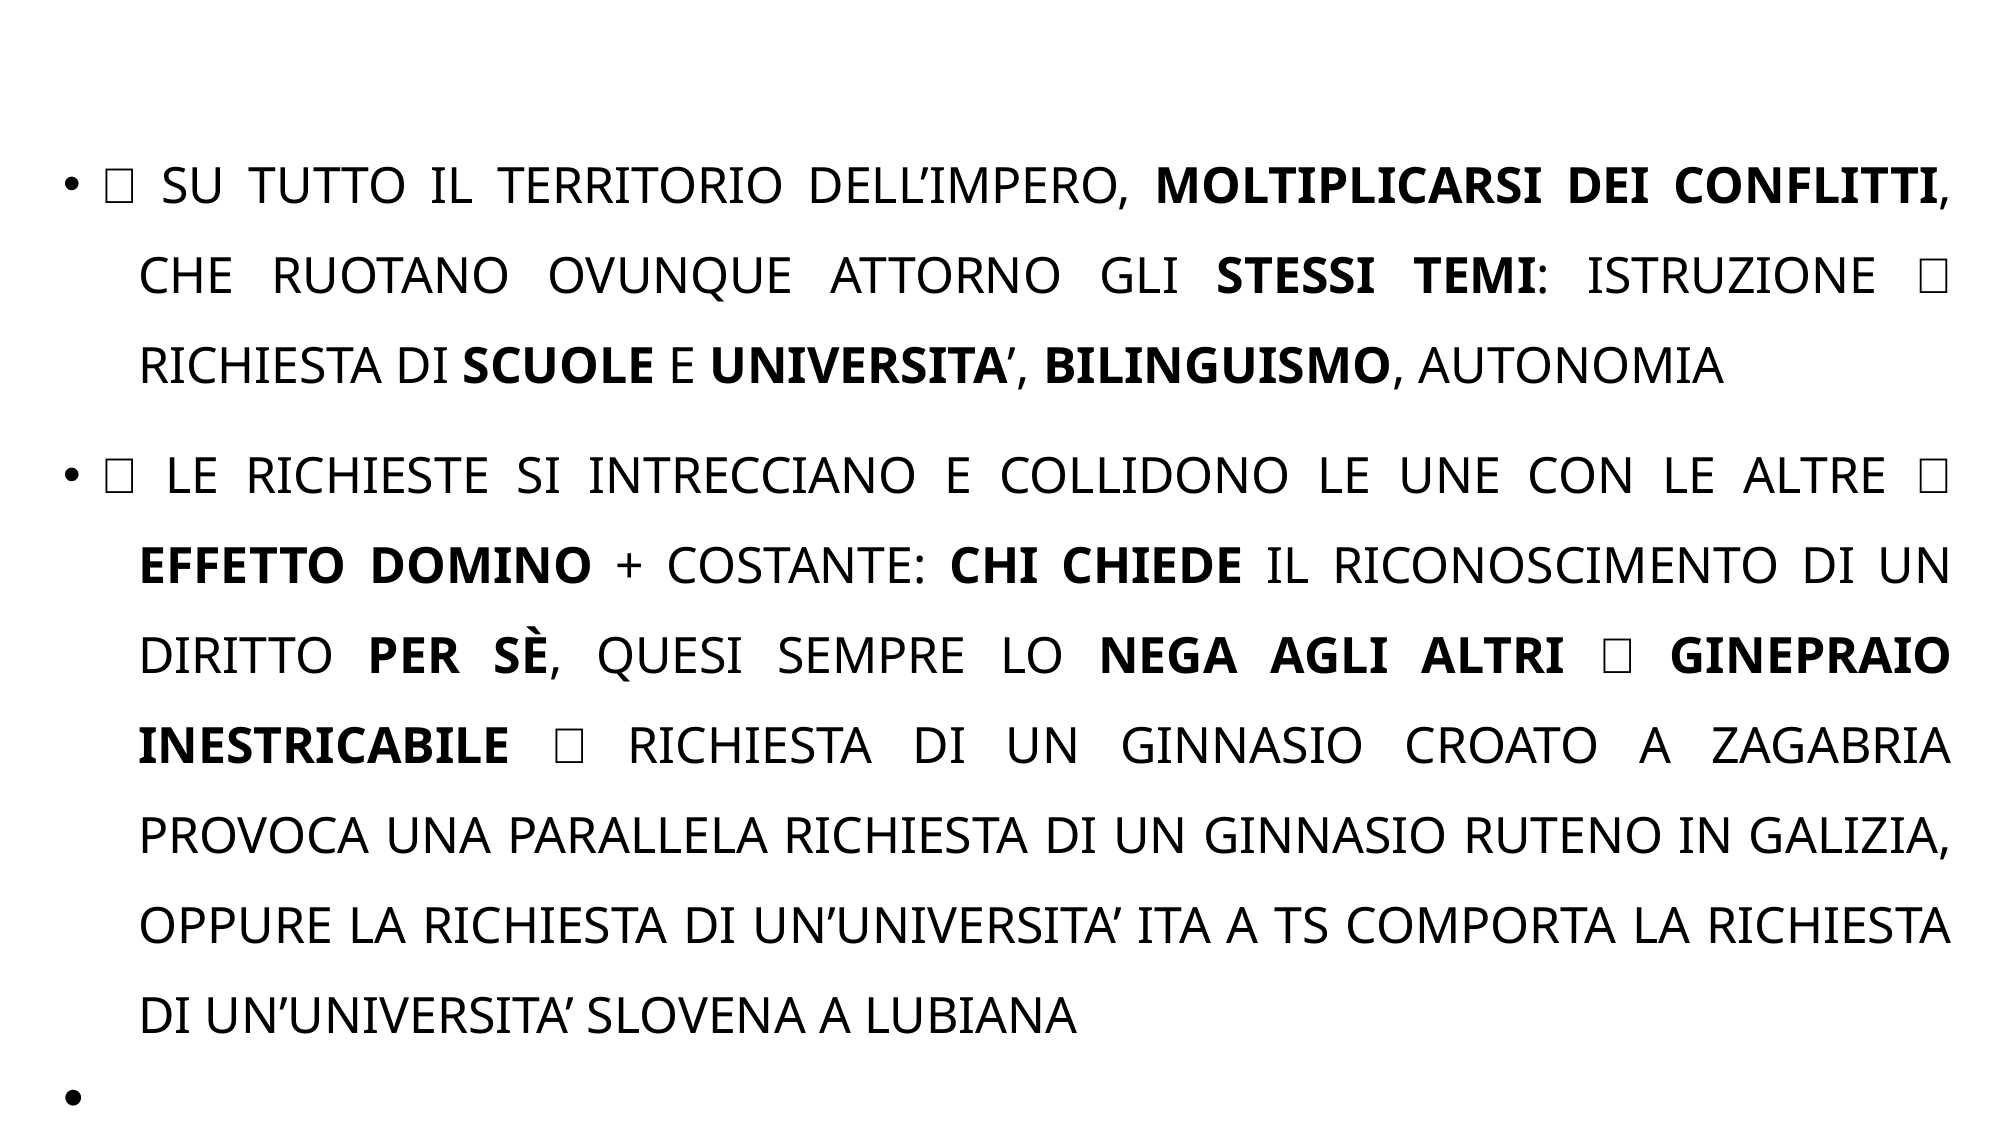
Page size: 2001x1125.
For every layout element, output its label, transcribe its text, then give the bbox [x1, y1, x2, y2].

list  SU TUTTO IL TERRITORIO DELL’IMPERO, MOLTIPLICARSI DEI CONFLITTI, CHE RUOTANO OVUNQUE ATTORNO GLI STESSI TEMI: ISTRUZIONE  RICHIESTA DI SCUOLE E UNIVERSITA’, BILINGUISMO, AUTONOMIA  LE RICHIESTE SI INTRECCIANO E COLLIDONO LE UNE CON LE ALTRE  EFFETTO DOMINO + COSTANTE: CHI CHIEDE IL RICONOSCIMENTO DI UN DIRITTO PER SÈ, QUESI SEMPRE LO NEGA AGLI ALTRI  GINEPRAIO INESTRICABILE  RICHIESTA DI UN GINNASIO CROATO A ZAGABRIA PROVOCA UNA PARALLELA RICHIESTA DI UN GINNASIO RUTENO IN GALIZIA, OPPURE LA RICHIESTA DI UN’UNIVERSITA’ ITA A TS COMPORTA LA RICHIESTA DI UN’UNIVERSITA’ SLOVENA A LUBIANA [48, 115, 1968, 1125]
